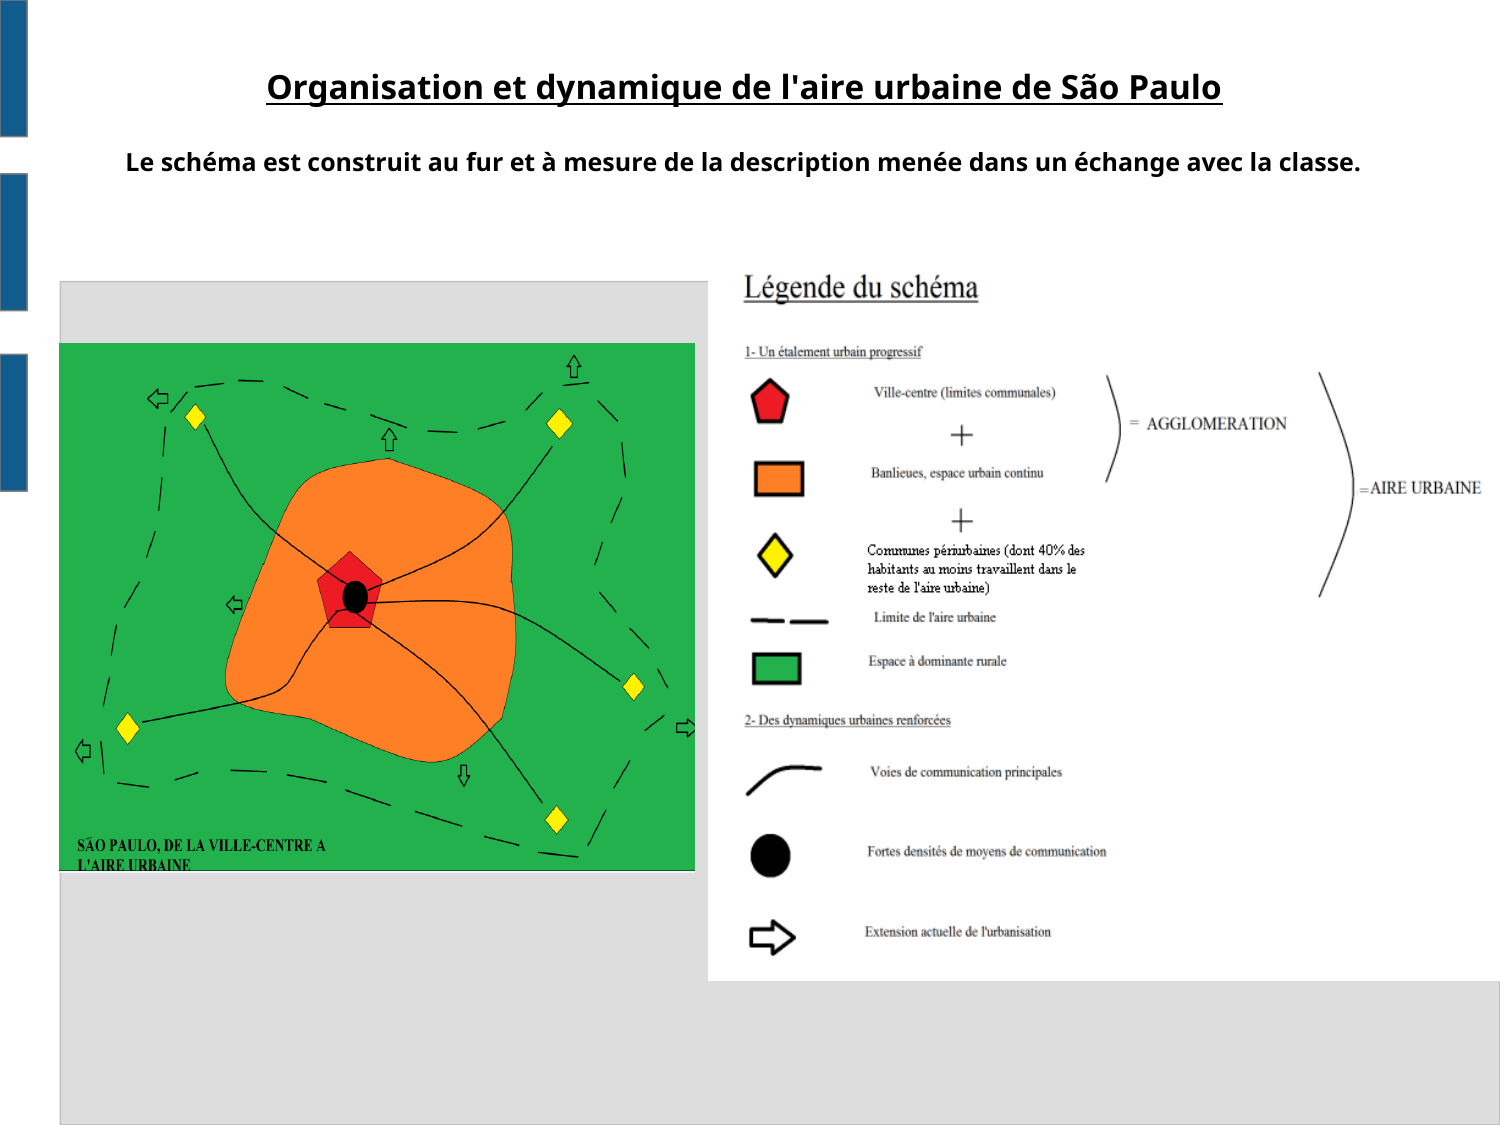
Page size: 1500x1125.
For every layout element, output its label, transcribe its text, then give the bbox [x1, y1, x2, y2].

title Organisation et dynamique de l'aire urbaine de São Paulo Le schéma est construit au fur et à mesure de la description menée dans un échange avec la classe. [107, 59, 1382, 190]
picture [708, 271, 1500, 981]
picture [59, 343, 695, 873]
